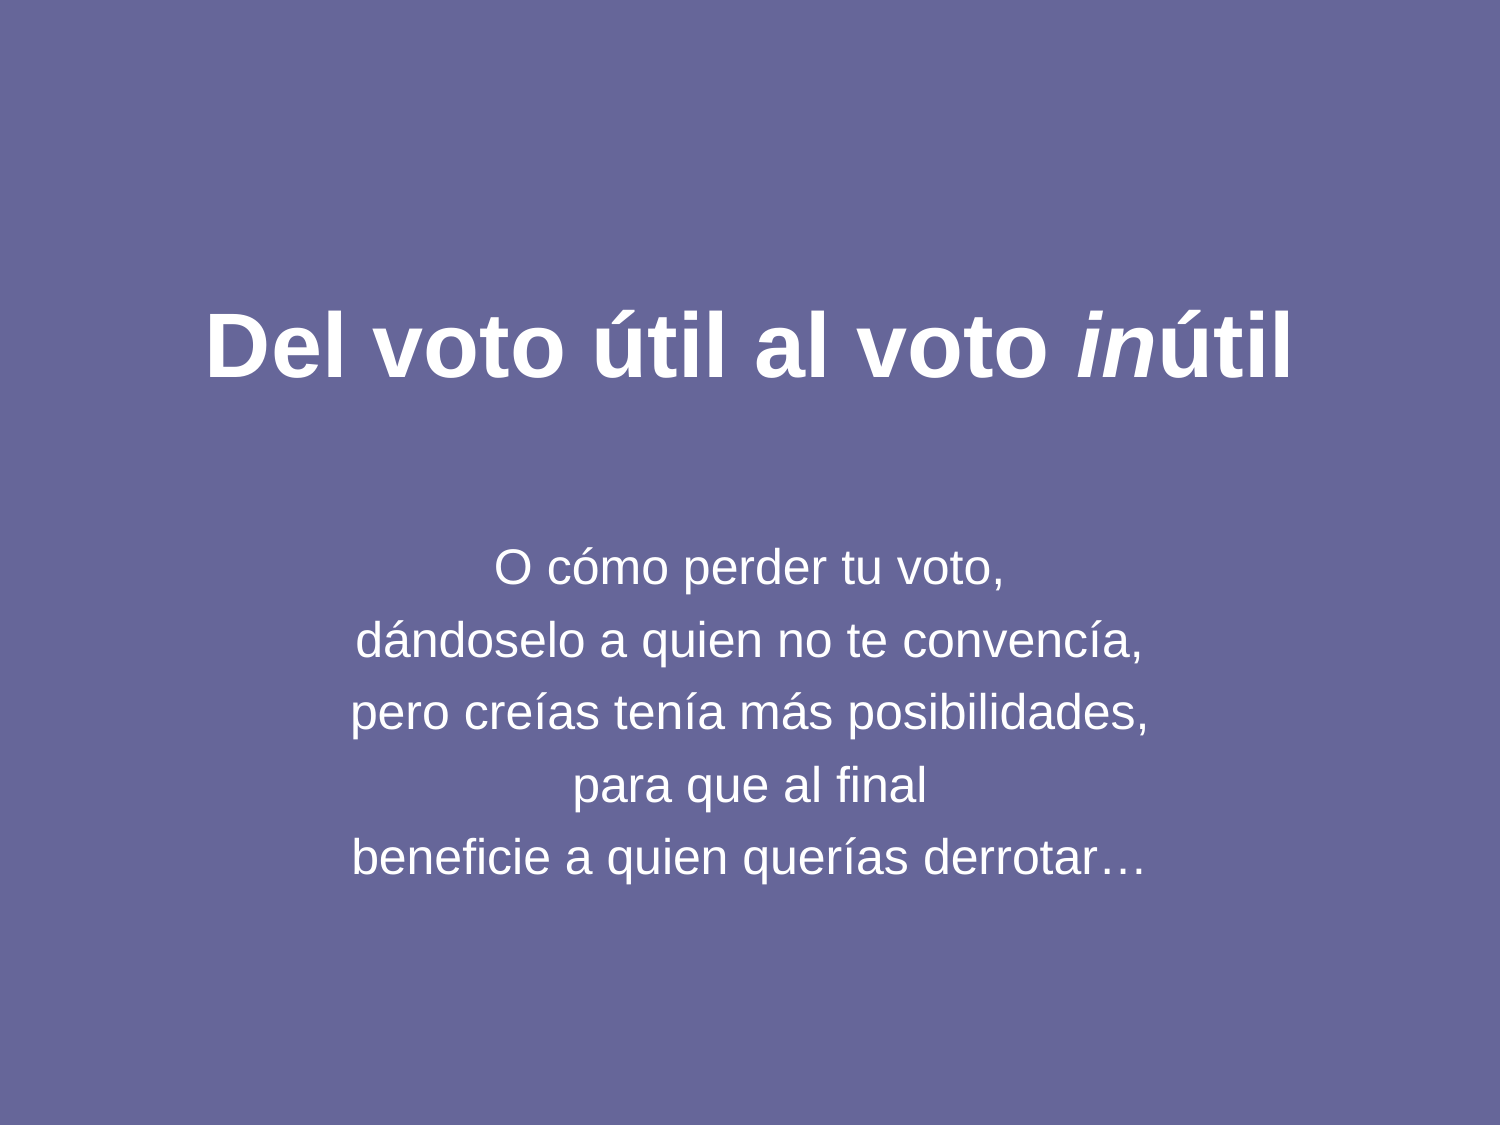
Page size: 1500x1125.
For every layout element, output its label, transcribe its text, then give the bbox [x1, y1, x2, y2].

title Del voto útil al voto inútil [112, 220, 1388, 462]
subtitle O cómo perder tu voto, dándoselo a quien no te convencía, pero creías tenía más posibilidades, para que al final beneficie a quien querías derrotar… [100, 527, 1400, 905]
